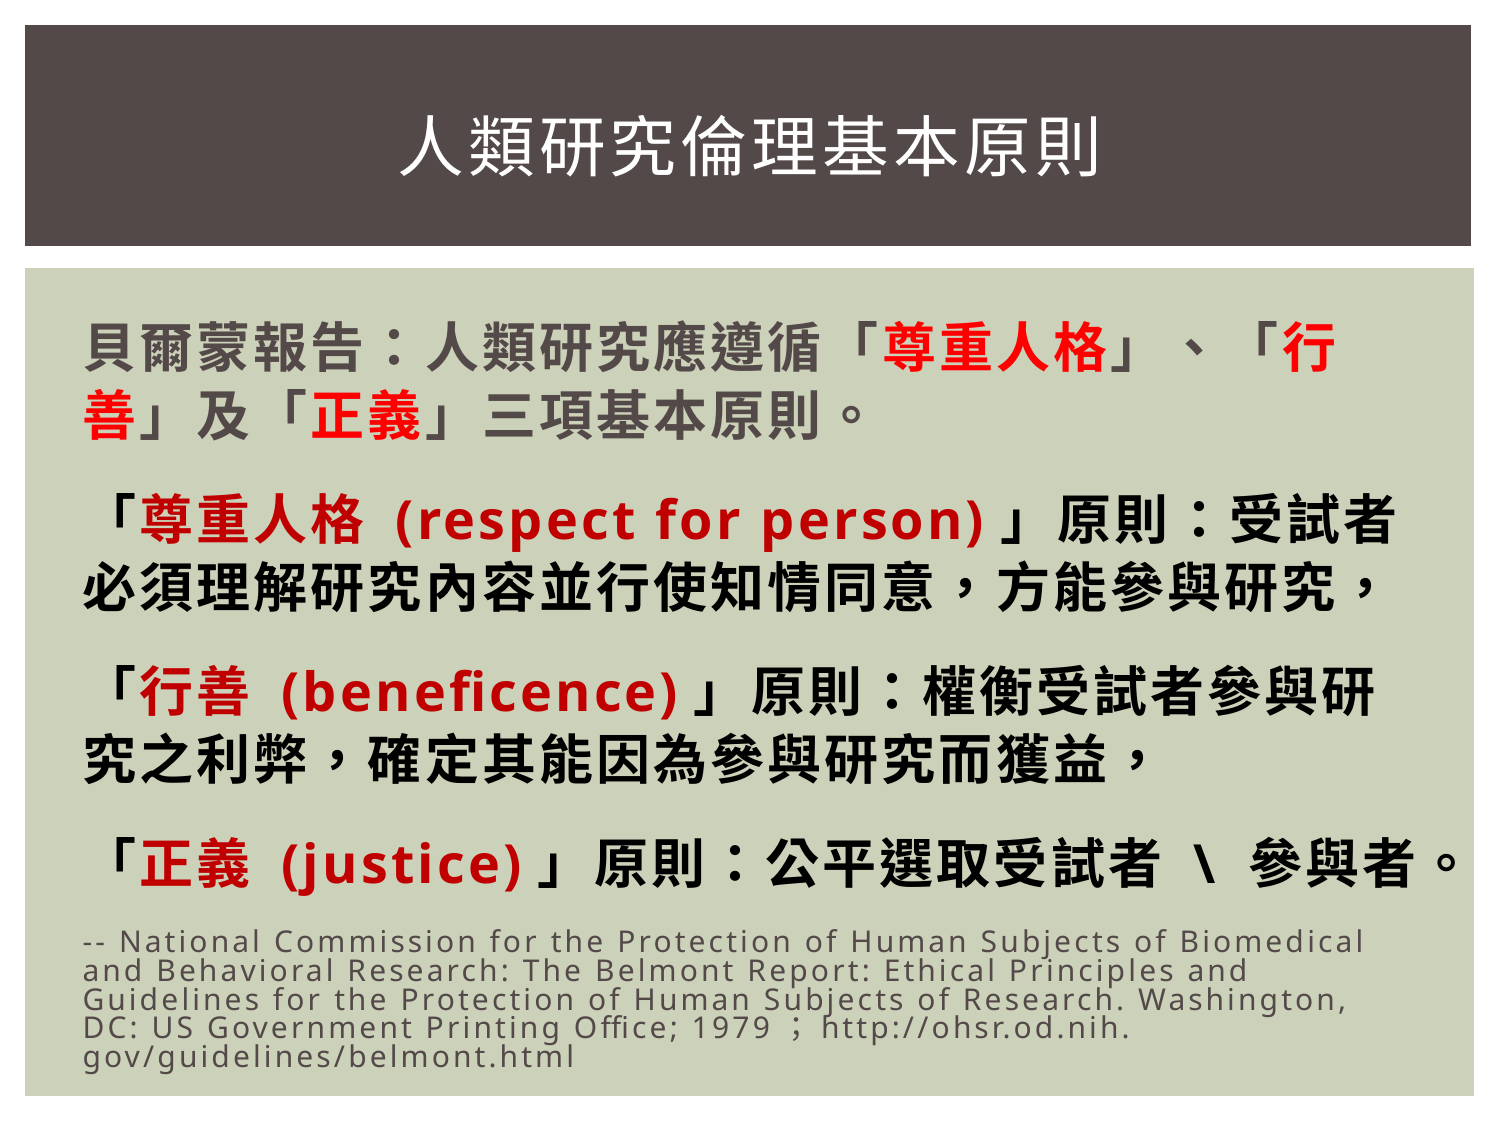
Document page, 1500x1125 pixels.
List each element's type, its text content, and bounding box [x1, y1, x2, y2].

title 人類研究倫理基本原則 [62, 58, 1438, 232]
list 貝爾蒙報告：人類研究應遵循「尊重人格」、「行善」及「正義」三項基本原則。 「尊重人格 (respect for person)」原則：受試者必須理解研究內容並行使知情同意，方能參與研究， 「行善 (beneficence)」原則：權衡受試者參與研究之利弊，確定其能因為參與研究而獲益， 「正義 (justice)」原則：公平選取受試者 \ 參與者。 -- National Commission for the Protection of Human Subjects of Biomedical and Behavioral Research: The Belmont Report: Ethical Principles and Guidelines for the Protection of Human Subjects of Research. Washington, DC: US Government Printing Office; 1979；http://ohsr.od.nih. gov/guidelines/belmont.html [53, 302, 1436, 1106]
